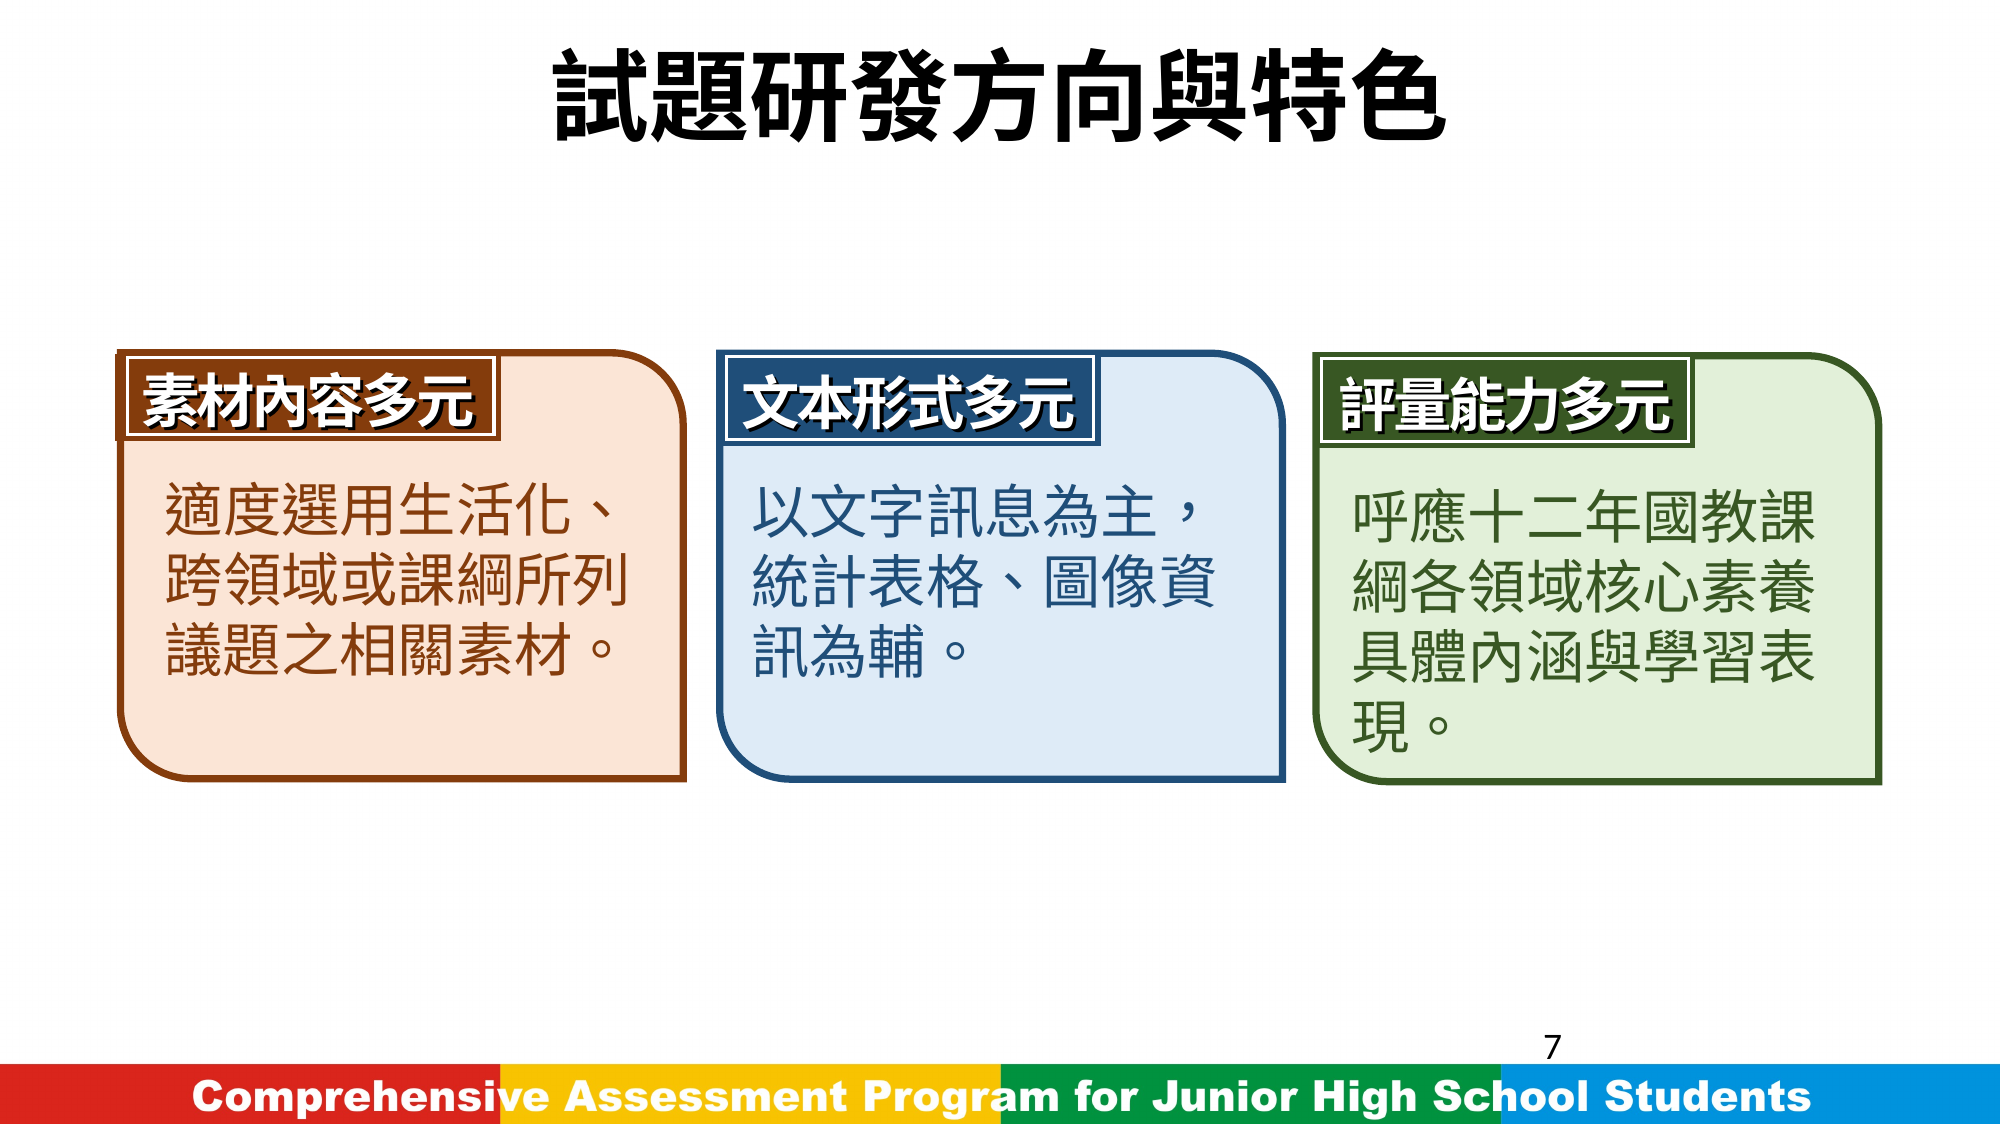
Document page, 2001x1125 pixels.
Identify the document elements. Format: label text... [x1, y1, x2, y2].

text_box 文本形式多元 [728, 358, 1092, 438]
text_box 試題研發方向與特色 [99, 0, 1900, 188]
text_box 以文字訊息為主，統計表格、圖像資訊為輔。 [752, 468, 1276, 755]
text_box 文本形式多元 [718, 358, 1099, 444]
text_box [1315, 355, 1879, 782]
text_box 素材內容多元 [129, 359, 492, 433]
text_box 評量能力多元 [1318, 360, 1693, 446]
text_box [719, 353, 1283, 780]
text_box 呼應十二年國教課綱各領域核心素養具體內涵與學習表現。 [1351, 473, 1847, 754]
text_box [120, 352, 684, 779]
text_box 素材內容多元 [117, 357, 498, 439]
text_box 7 [1528, 1014, 1995, 1075]
text_box 適度選用生活化、跨領域或課綱所列議題之相關素材。 [151, 466, 651, 756]
text_box 評量能力多元 [1323, 360, 1687, 440]
